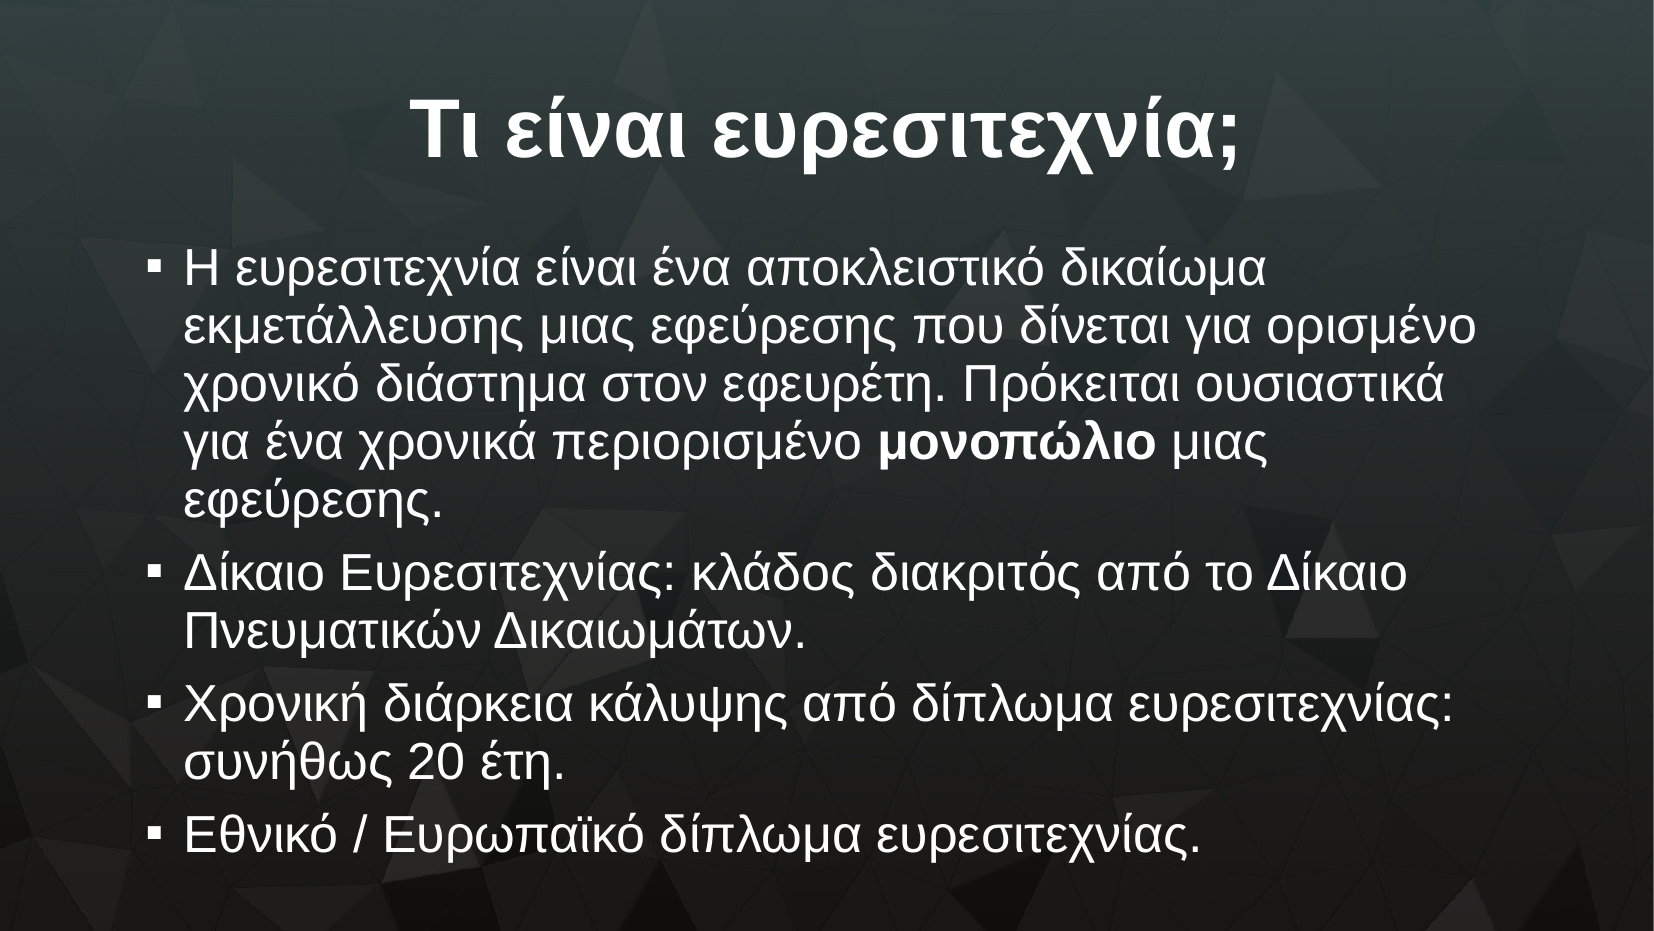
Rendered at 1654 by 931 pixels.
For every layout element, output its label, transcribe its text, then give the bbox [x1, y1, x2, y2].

picture [0, 0, 1654, 931]
title Τι είναι ευρεσιτεχνία; [82, 25, 1571, 232]
text_box Η ευρεσιτεχνία είναι ένα αποκλειστικό δικαίωμα εκμετάλλευσης μιας εφεύρεσης που δίνεται για ορισμένο χρονικό διάστημα στον εφευρέτη. Πρόκειται ουσιαστικά για ένα χρονικά περιορισμένο μονοπώλιο μιας εφεύρεσης. Δίκαιο Ευρεσιτεχνίας: κλάδος διακριτός από το Δίκαιο Πνευματικών Δικαιωμάτων. Χρονική διάρκεια κάλυψης από δίπλωμα ευρεσιτεχνίας: συνήθως 20 έτη. Εθνικό / Ευρωπαϊκό δίπλωμα ευρεσιτεχνίας. [133, 230, 1521, 871]
